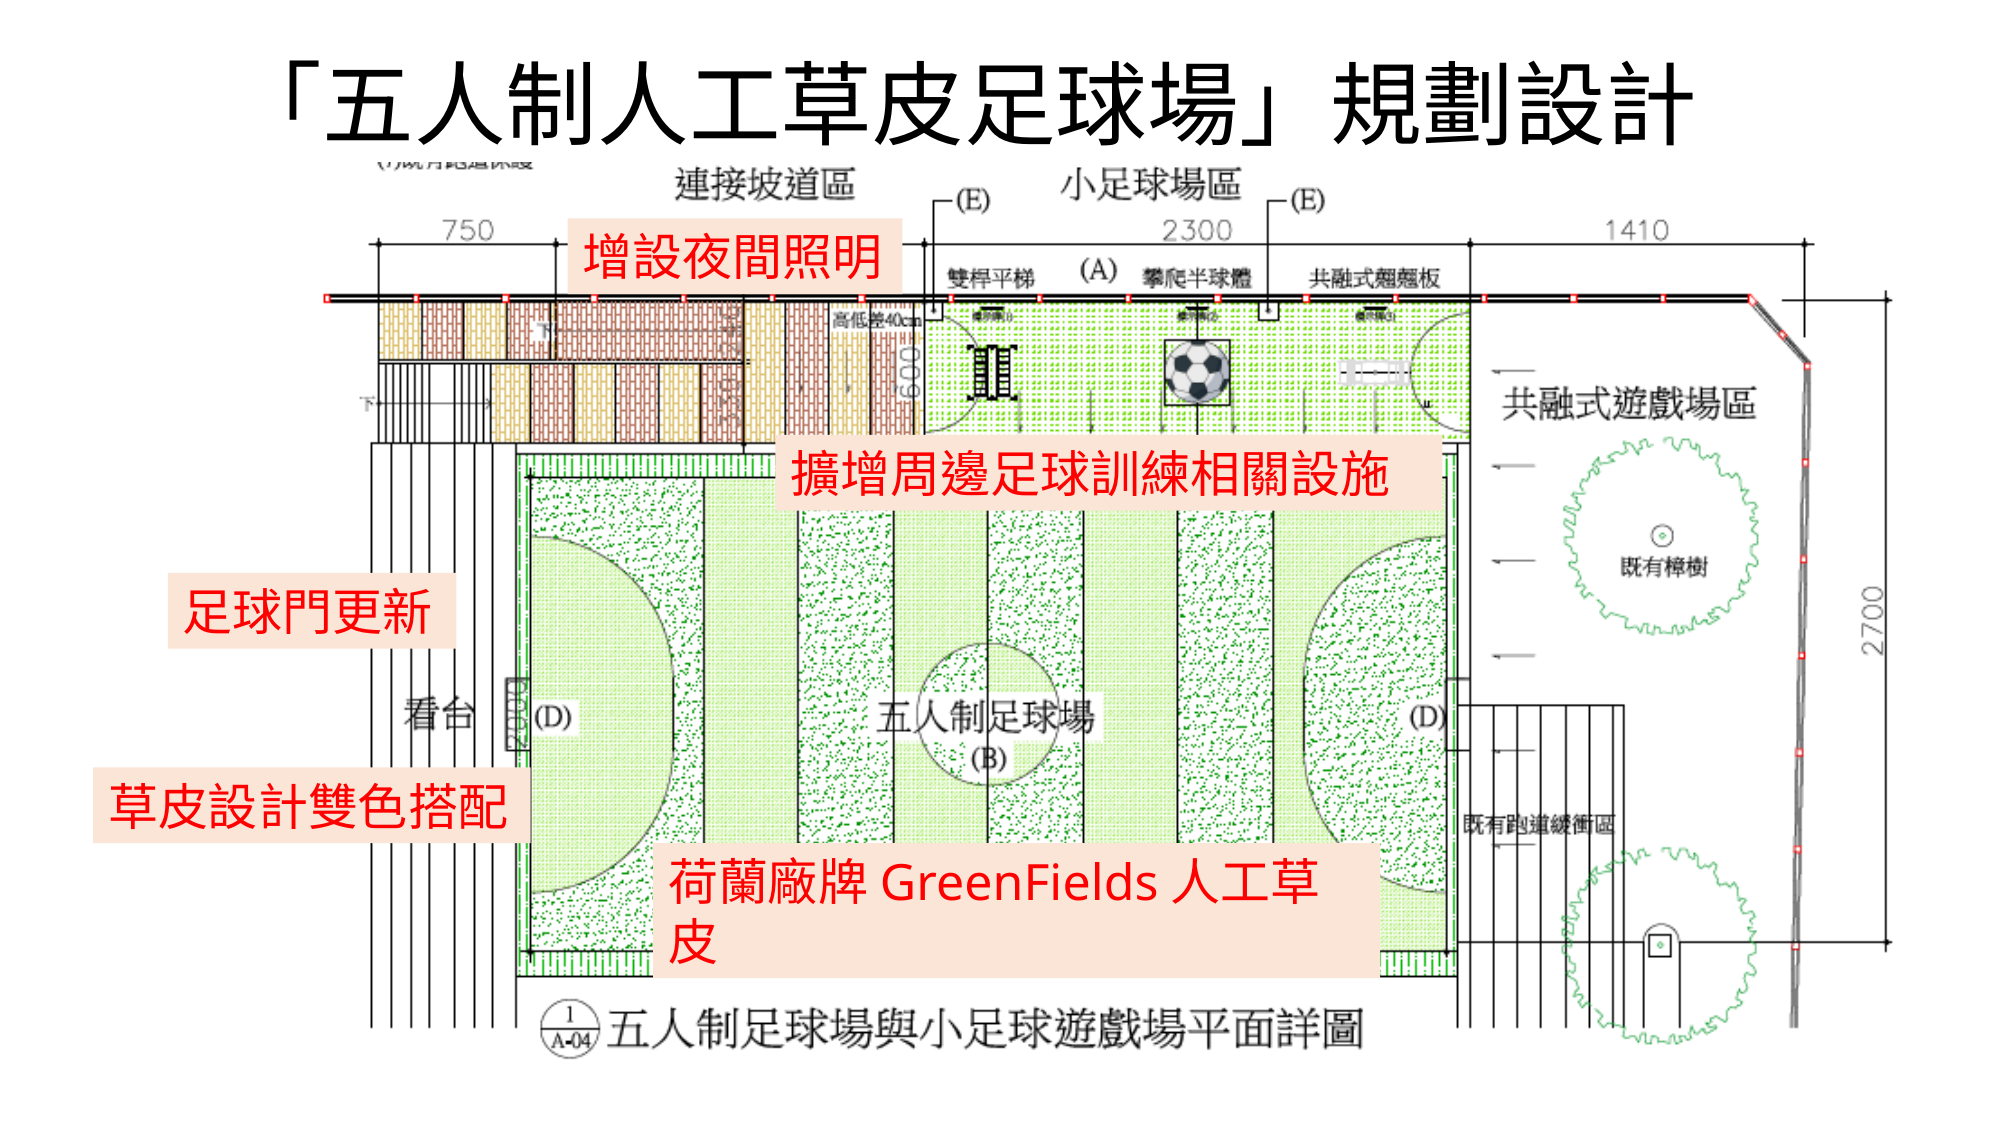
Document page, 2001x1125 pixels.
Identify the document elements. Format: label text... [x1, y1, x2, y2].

picture [277, 162, 2000, 1070]
text_box 增設夜間照明 [567, 218, 903, 295]
text_box 荷蘭廠牌GreenFields人工草皮 [653, 843, 1381, 919]
title 「五人制人工草皮足球場」規劃設計 [215, 0, 1941, 218]
text_box 擴增周邊足球訓練相關設施 [775, 434, 1443, 511]
text_box 草皮設計雙色搭配 [93, 767, 531, 844]
text_box 足球門更新 [167, 572, 457, 649]
